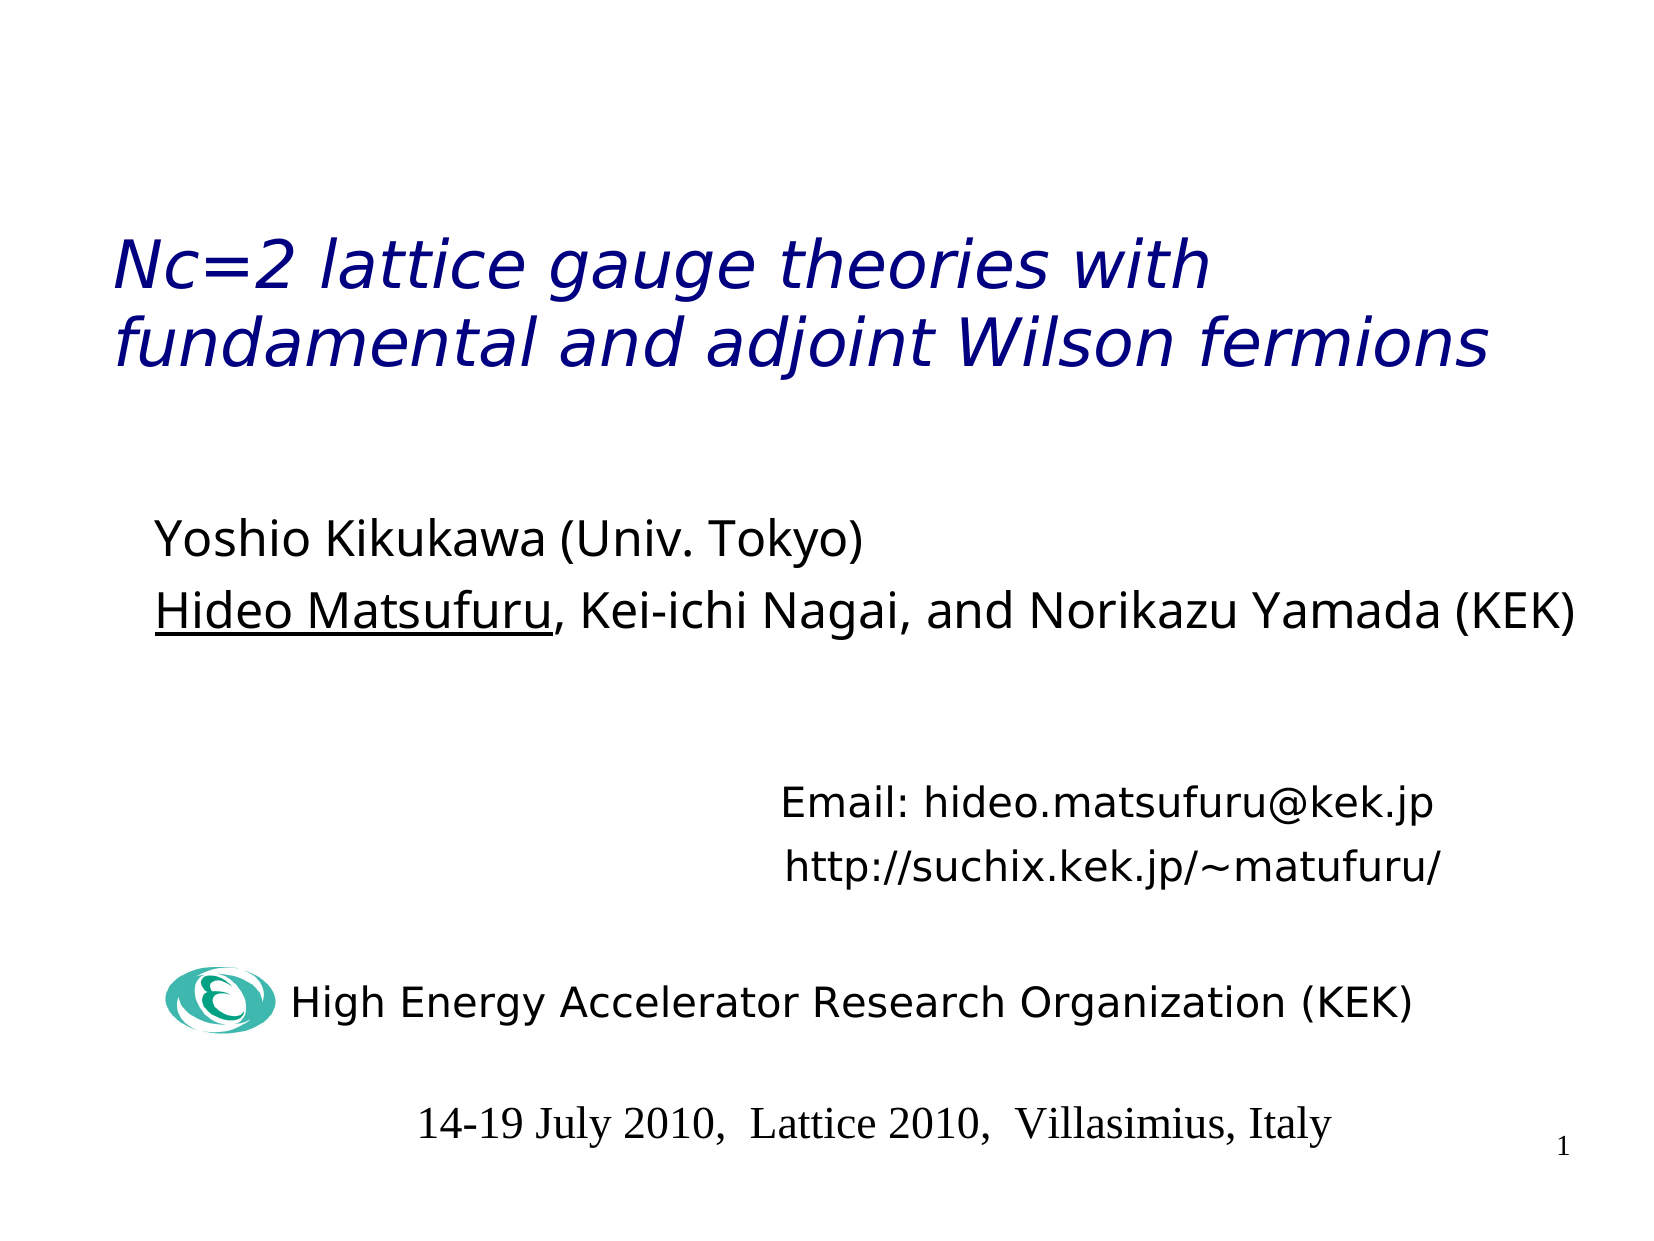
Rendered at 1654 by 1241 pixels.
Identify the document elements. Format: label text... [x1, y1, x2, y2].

text_box Nc=2 lattice gauge theories with fundamental and adjoint Wilson fermions [113, 226, 1493, 383]
text_box 14-19 July 2010, Lattice 2010, Villasimius, Italy [416, 1097, 1334, 1154]
text_box Yoshio Kikukawa (Univ. Tokyo) [154, 503, 791, 564]
text_box High Energy Accelerator Research Organization (KEK) [290, 978, 1429, 1040]
text_box Email: hideo.matsufuru@kek.jp [780, 778, 1436, 840]
text_box http://suchix.kek.jp/~matufuru/ [784, 842, 1442, 904]
picture [161, 960, 280, 1040]
text_box Hideo Matsufuru, Kei-ichi Nagai, and Norikazu Yamada (KEK) [154, 574, 1418, 636]
